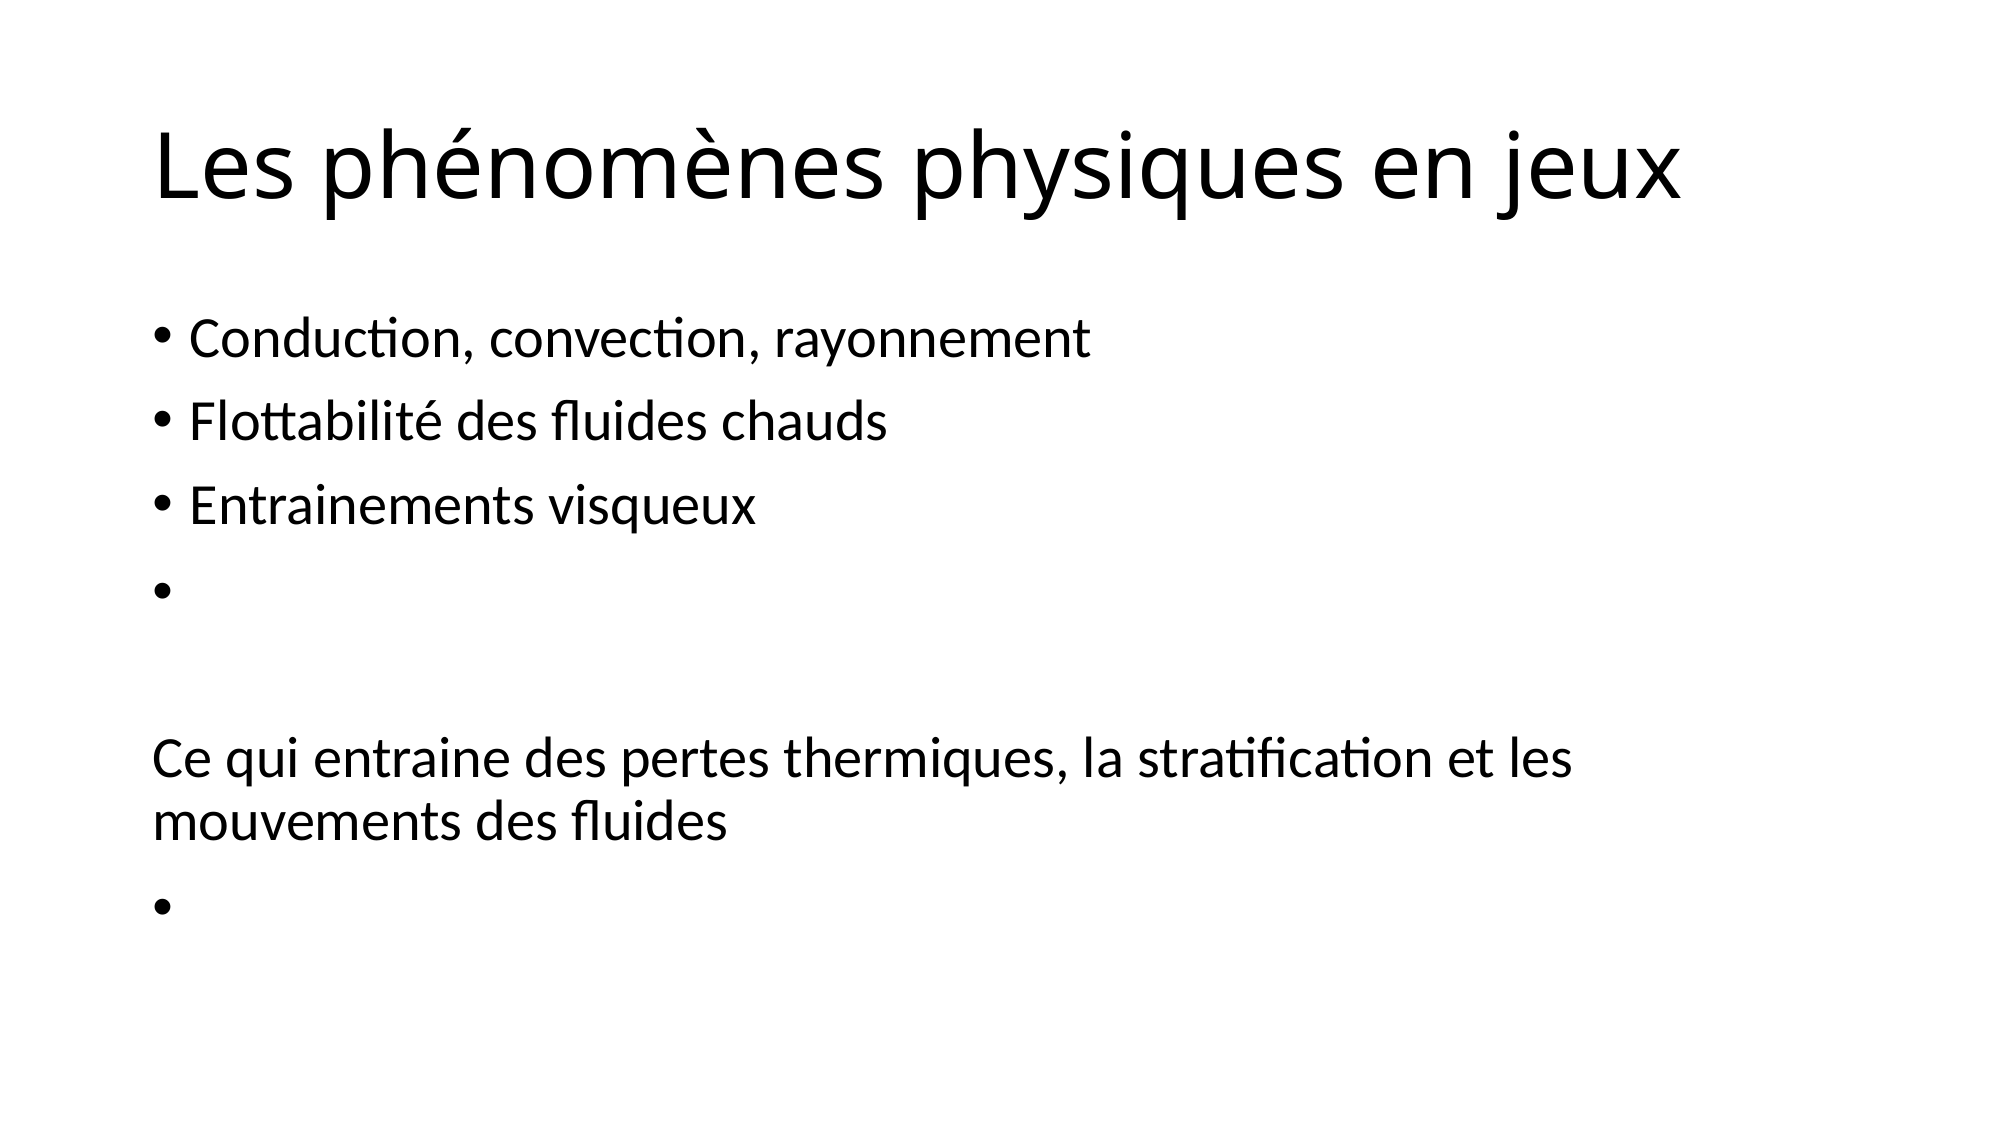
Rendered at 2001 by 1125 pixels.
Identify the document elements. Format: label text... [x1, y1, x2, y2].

title Les phénomènes physiques en jeux [137, 59, 1863, 278]
list Conduction, convection, rayonnement Flottabilité des fluides chauds Entrainements visqueux Ce qui entraine des pertes thermiques, la stratification et les mouvements des fluides [137, 299, 1863, 1014]
